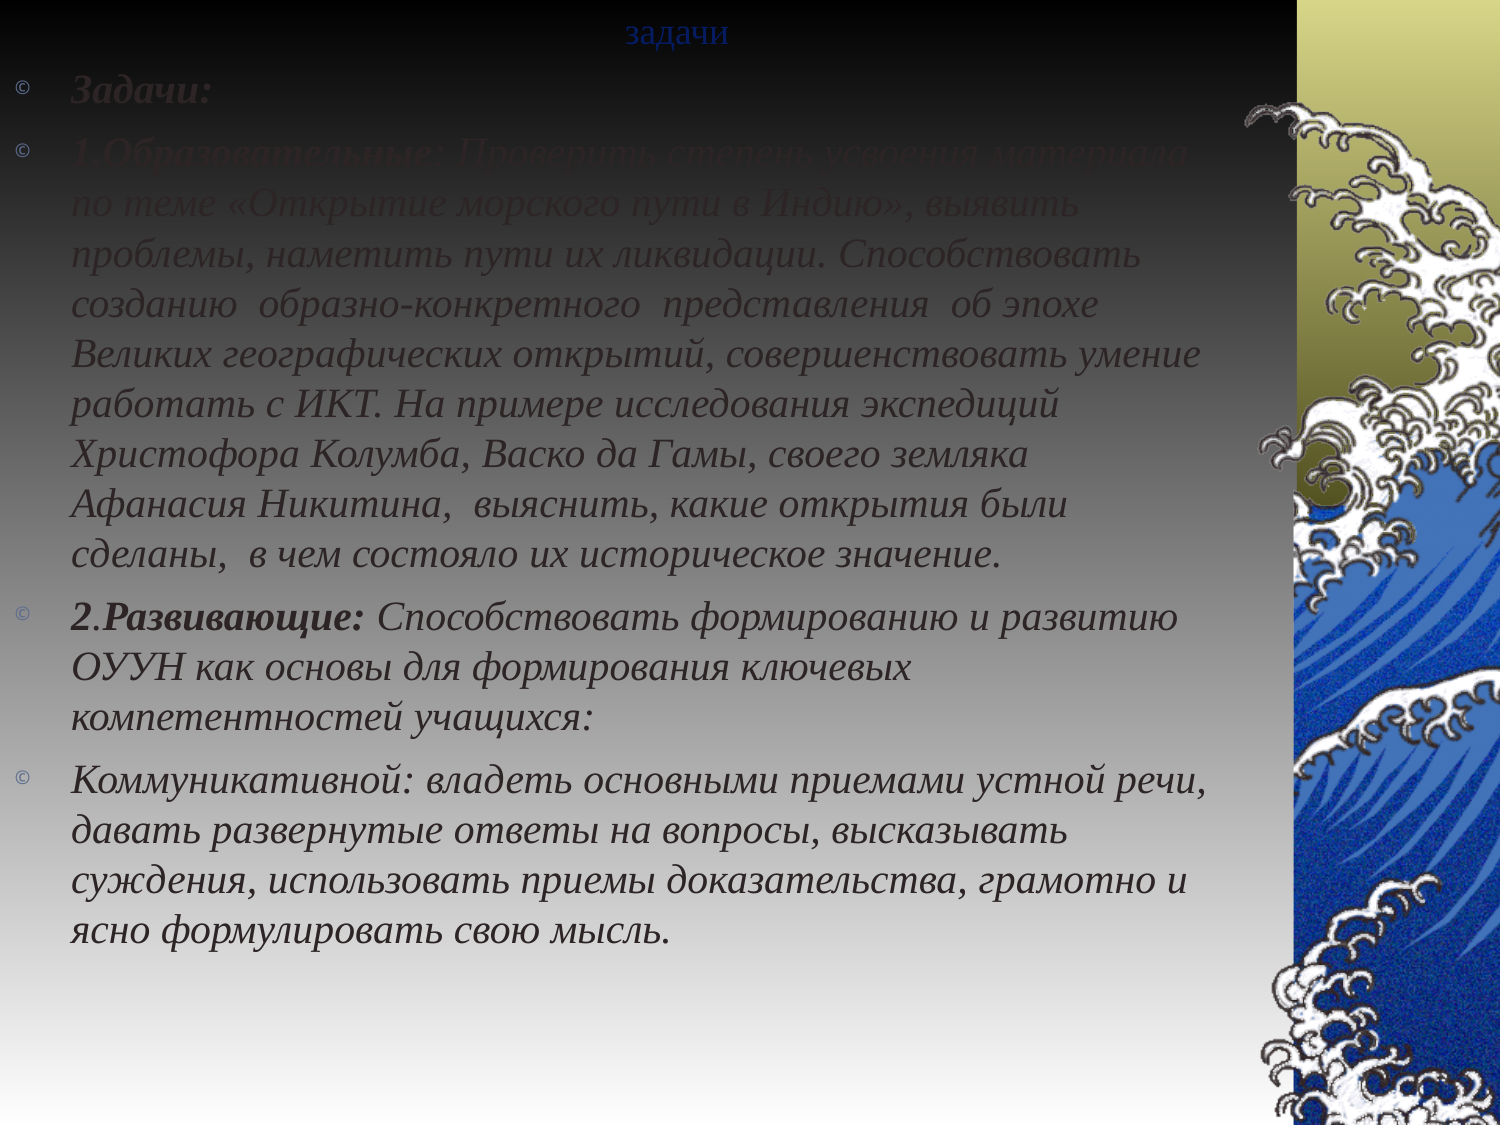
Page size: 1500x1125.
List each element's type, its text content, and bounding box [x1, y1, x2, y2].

list Задачи: 1.Образовательные: Проверить степень усвоения материала по теме «Открытие морского пути в Индию», выявить проблемы, наметить пути их ликвидации. Способствовать созданию образно-конкретного представления об эпохе Великих географических открытий, совершенствовать умение работать с ИКТ. На примере исследования экспедиций Христофора Колумба, Васко да Гамы, своего земляка Афанасия Никитина, выяснить, какие открытия были сделаны, в чем состояло их историческое значение. 2.Развивающие: Способствовать формированию и развитию ОУУН как основы для формирования ключевых компетентностей учащихся: Коммуникативной: владеть основными приемами устной речи, давать развернутые ответы на вопросы, высказывать суждения, использовать приемы доказательства, грамотно и ясно формулировать свою мысль. [0, 54, 1223, 1125]
title задачи [100, 0, 1254, 43]
picture [1223, 76, 1500, 1125]
